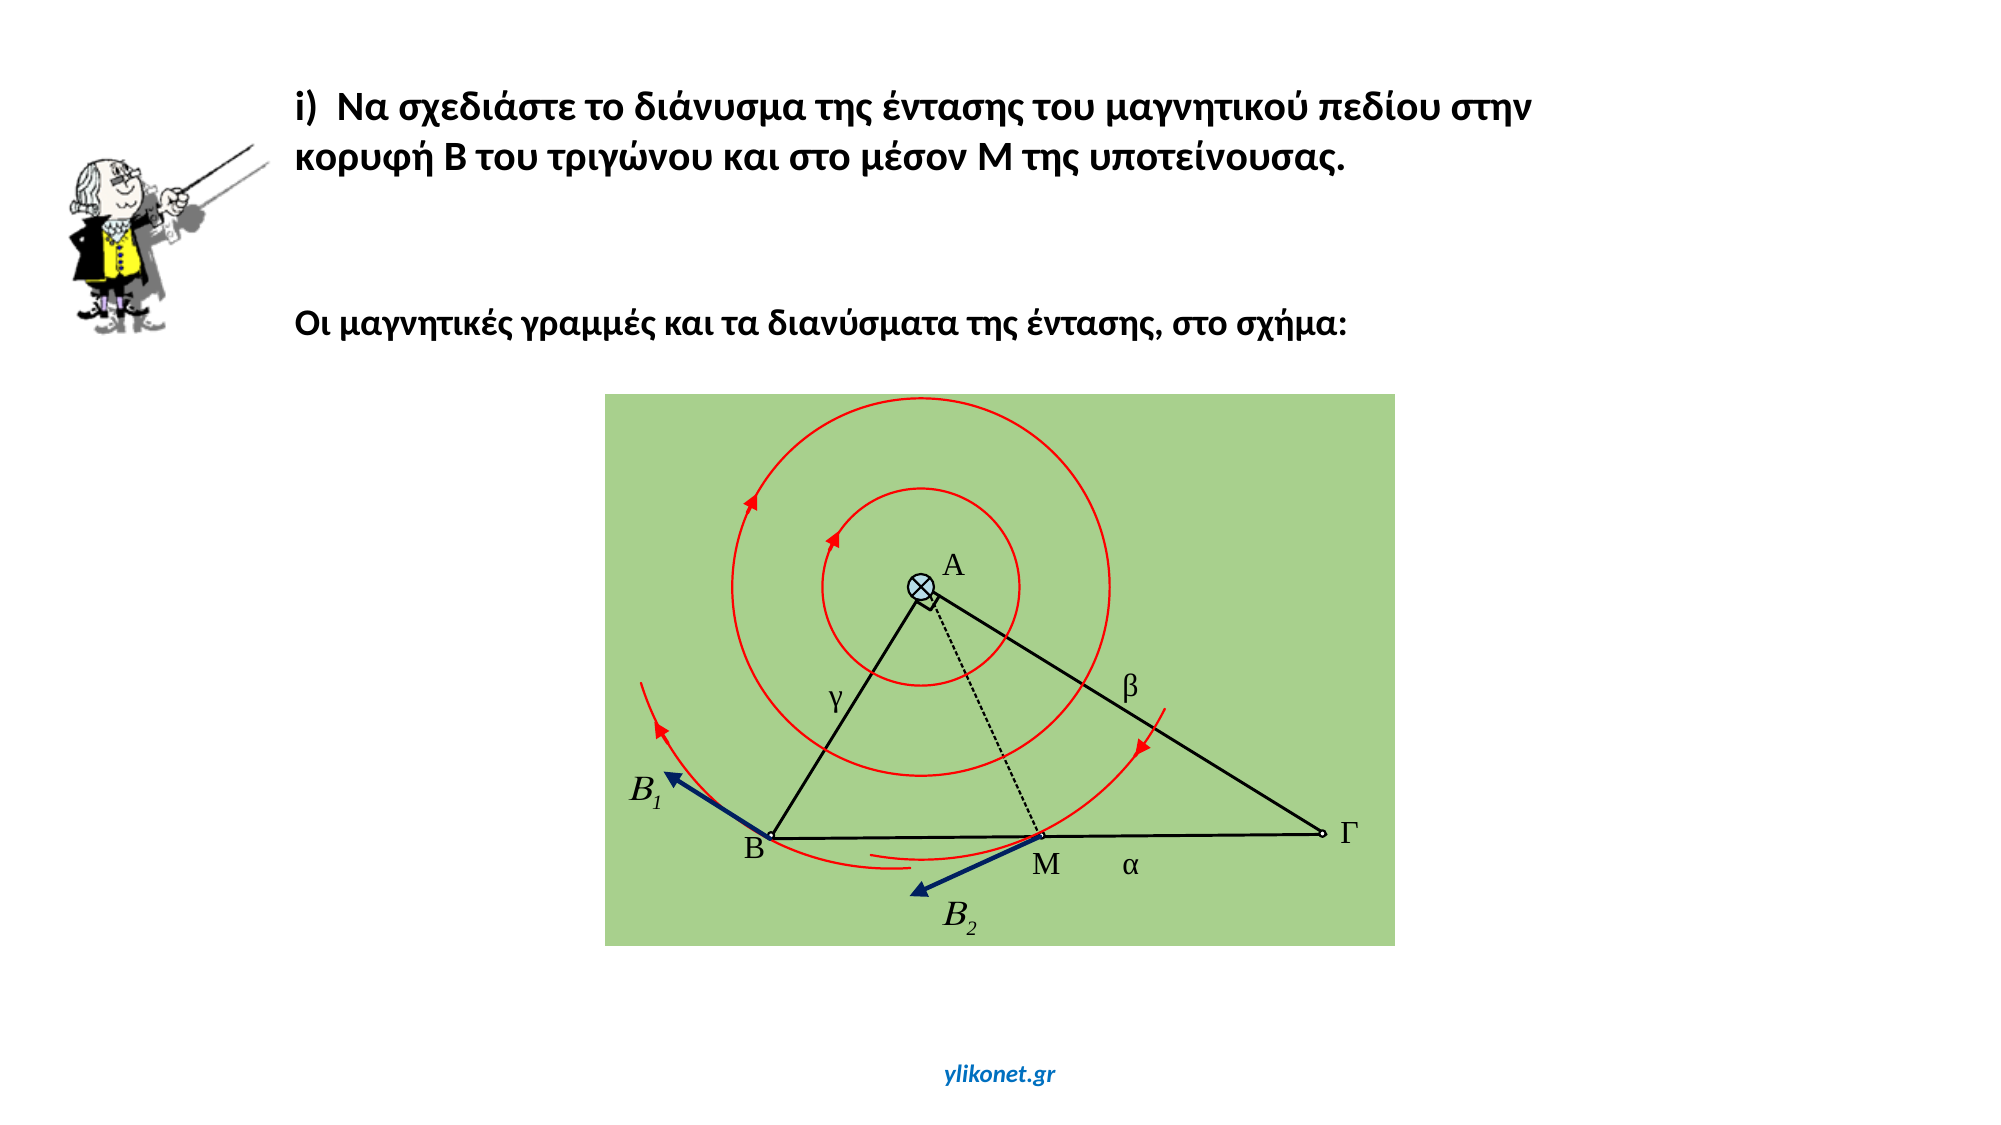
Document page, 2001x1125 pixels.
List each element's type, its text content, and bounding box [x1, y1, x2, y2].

chart [605, 393, 1396, 947]
picture [56, 139, 258, 332]
text_box i) Να σχεδιάστε το διάνυσμα της έντασης του μαγνητικού πεδίου στην κορυφή Β του τριγώνου και στο μέσον Μ της υποτείνουσας. [279, 71, 1579, 188]
text_box ylikonet.gr [683, 1042, 1317, 1103]
text_box Οι μαγνητικές γραμμές και τα διανύσματα της έντασης, στο σχήμα: [279, 290, 1512, 352]
